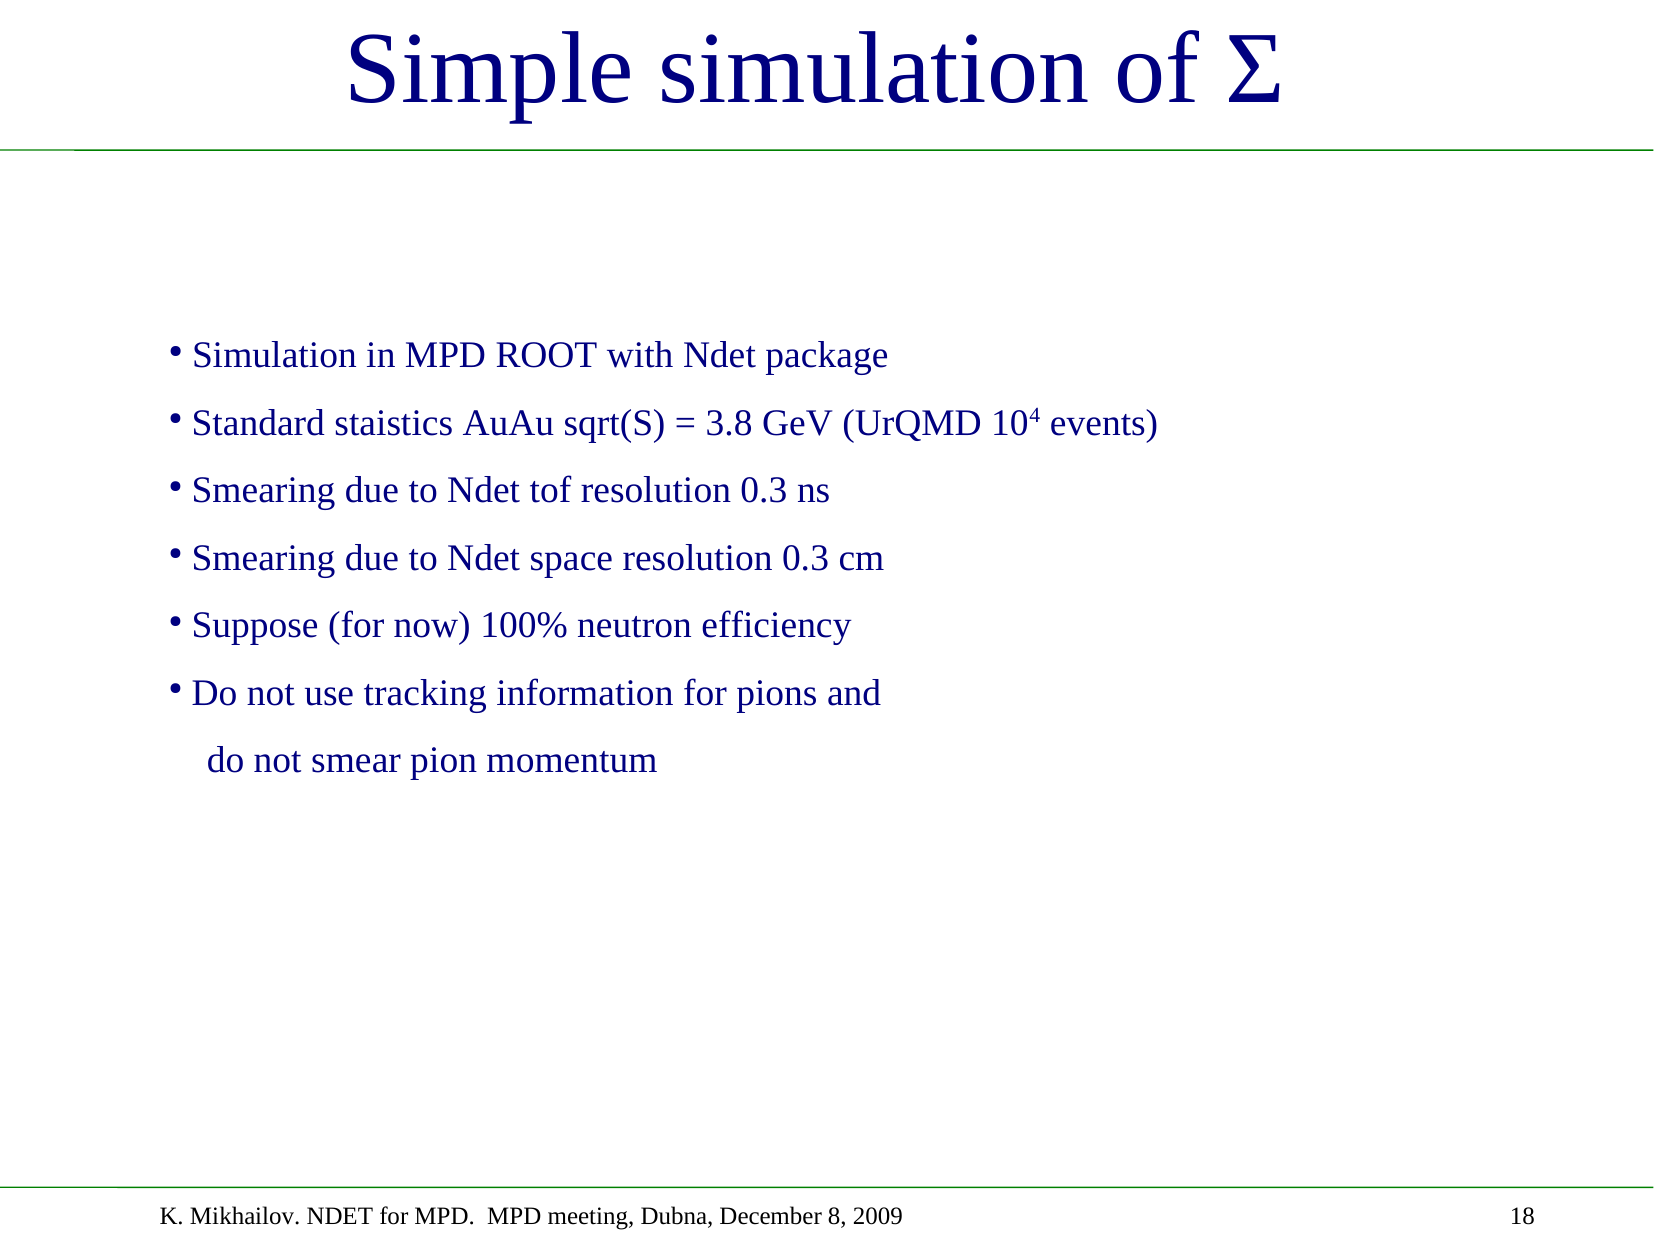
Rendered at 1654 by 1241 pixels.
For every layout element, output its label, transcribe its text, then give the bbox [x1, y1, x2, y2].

subtitle [82, 297, 1570, 1101]
text_box Simulation in MPD ROOT with Ndet package Standard staistics AuAu sqrt(S) = 3.8 GeV (UrQMD 104 events) Smearing due to Ndet tof resolution 0.3 ns Smearing due to Ndet space resolution 0.3 cm Suppose (for now) 100% neutron efficiency Do not use tracking information for pions and do not smear pion momentum [154, 255, 1539, 735]
title Simple simulation of Σ [71, 0, 1559, 142]
text_box K. Mikhailov. NDET for MPD. MPD meeting, Dubna, December 8, 2009 4 [144, 1195, 1540, 1239]
